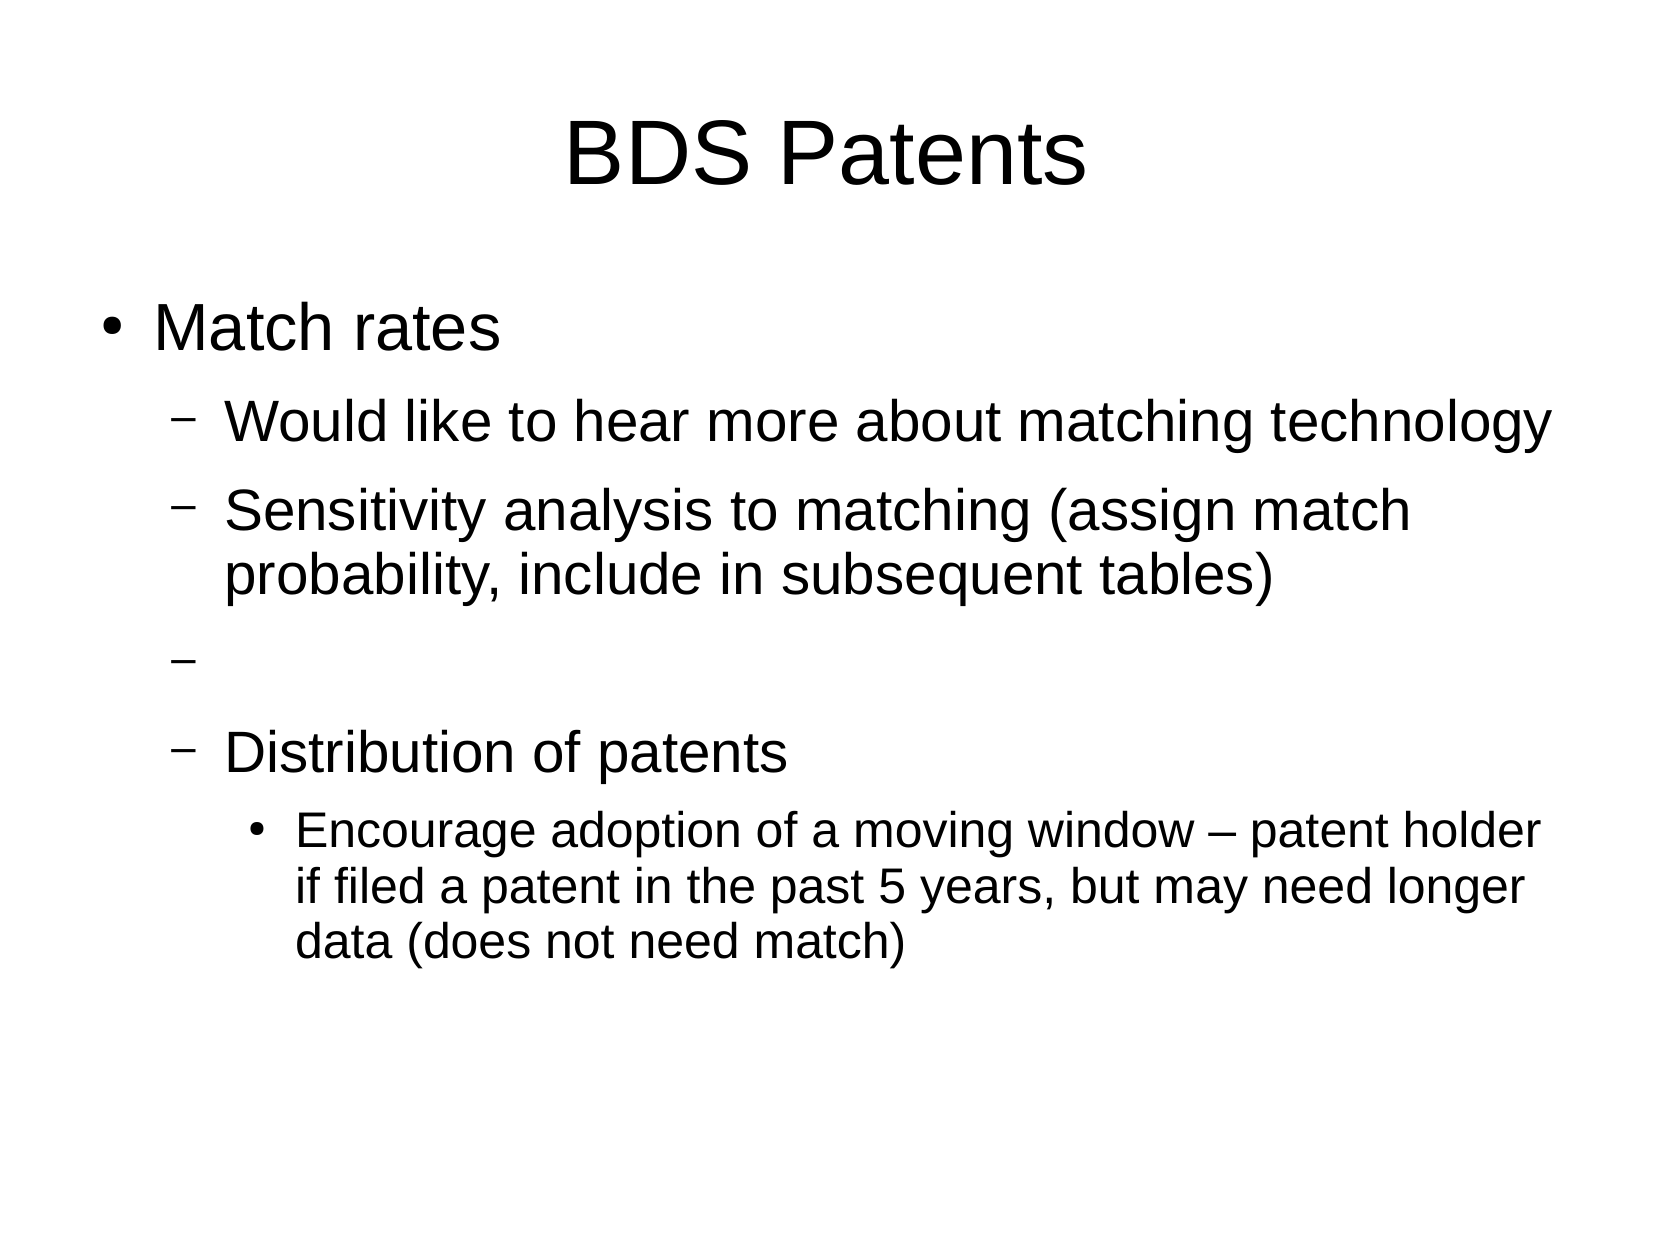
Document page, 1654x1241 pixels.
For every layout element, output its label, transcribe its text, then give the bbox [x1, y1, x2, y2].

title BDS Patents [82, 49, 1571, 257]
list Match rates Would like to hear more about matching technology Sensitivity analysis to matching (assign match probability, include in subsequent tables) Distribution of patents Encourage adoption of a moving window – patent holder if filed a patent in the past 5 years, but may need longer data (does not need match) [82, 290, 1571, 1010]
